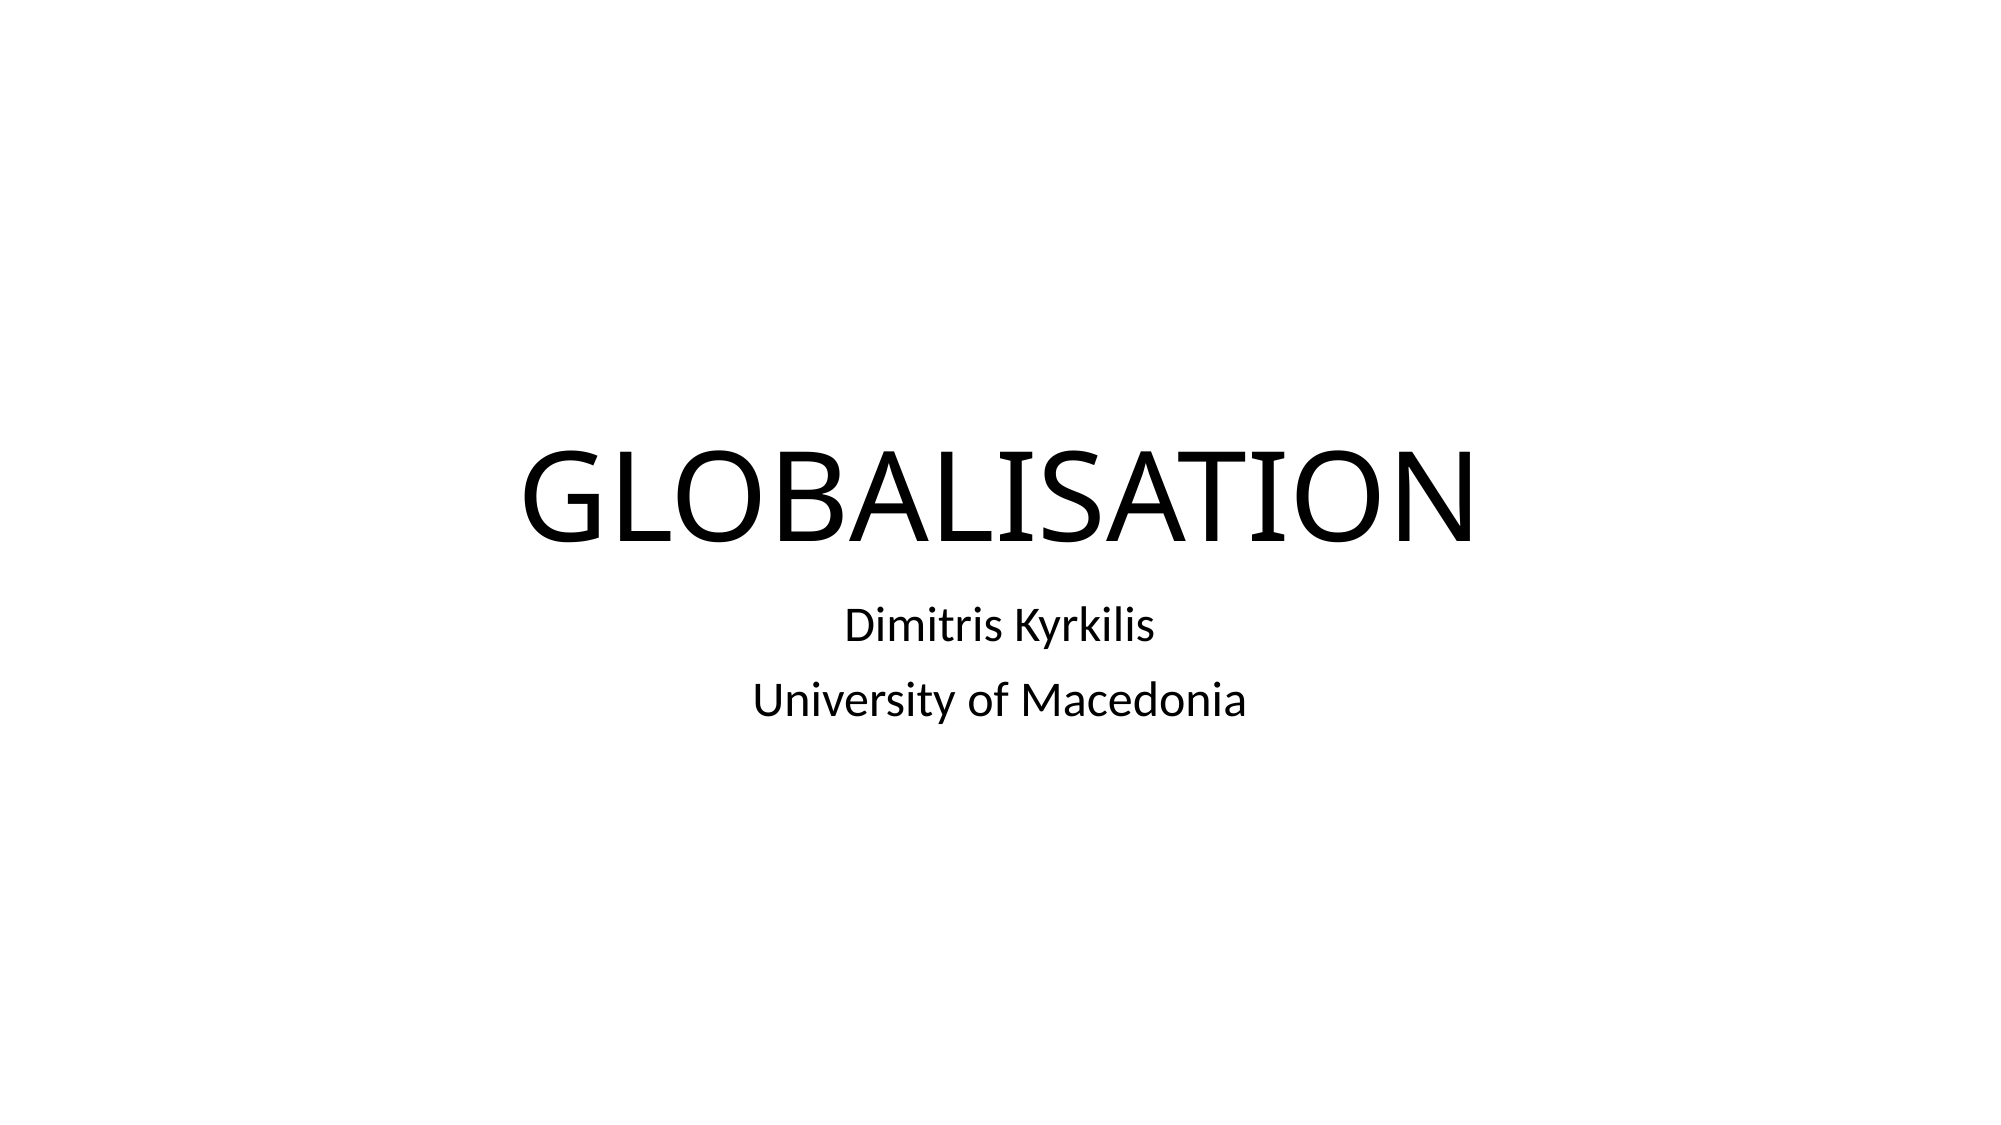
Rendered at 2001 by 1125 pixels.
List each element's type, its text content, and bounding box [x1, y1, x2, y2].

subtitle Dimitris Kyrkilis University of Macedonia [249, 590, 1750, 863]
title GLOBALISATION [249, 184, 1750, 576]
